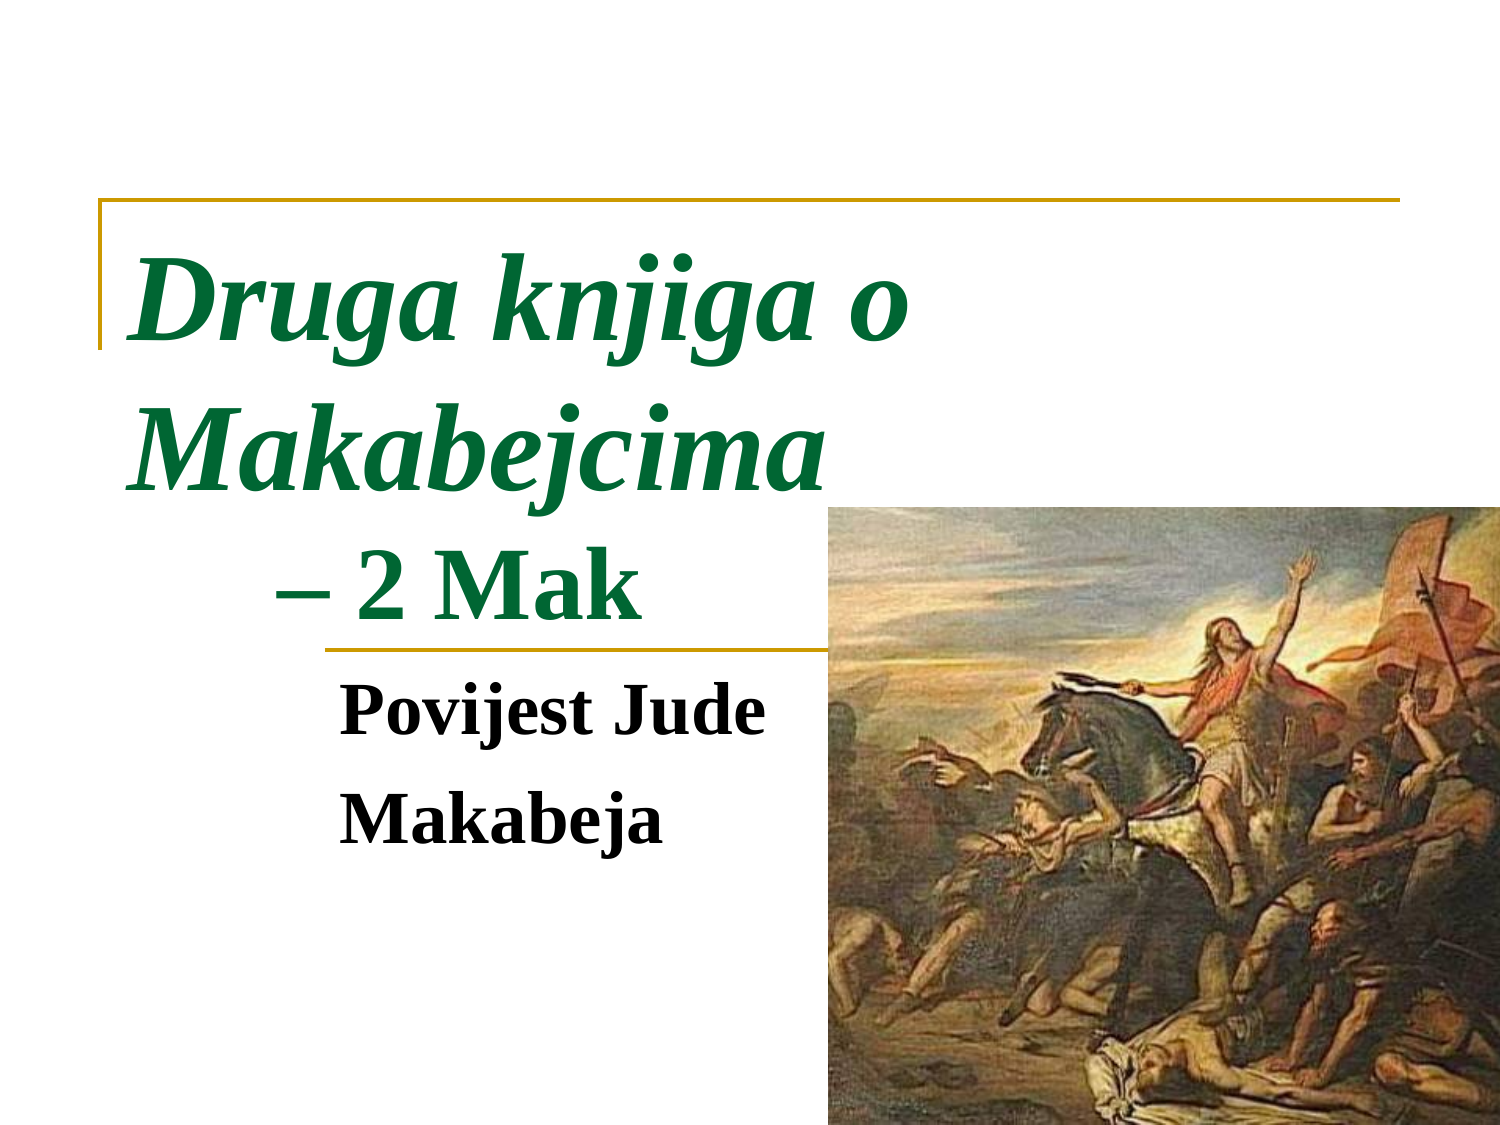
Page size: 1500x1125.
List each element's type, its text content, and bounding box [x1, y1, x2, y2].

picture [828, 507, 1500, 1125]
title Druga knjiga o Makabejcima – 2 Mak [112, 208, 1388, 638]
subtitle Povijest Jude Makabeja [324, 652, 828, 940]
